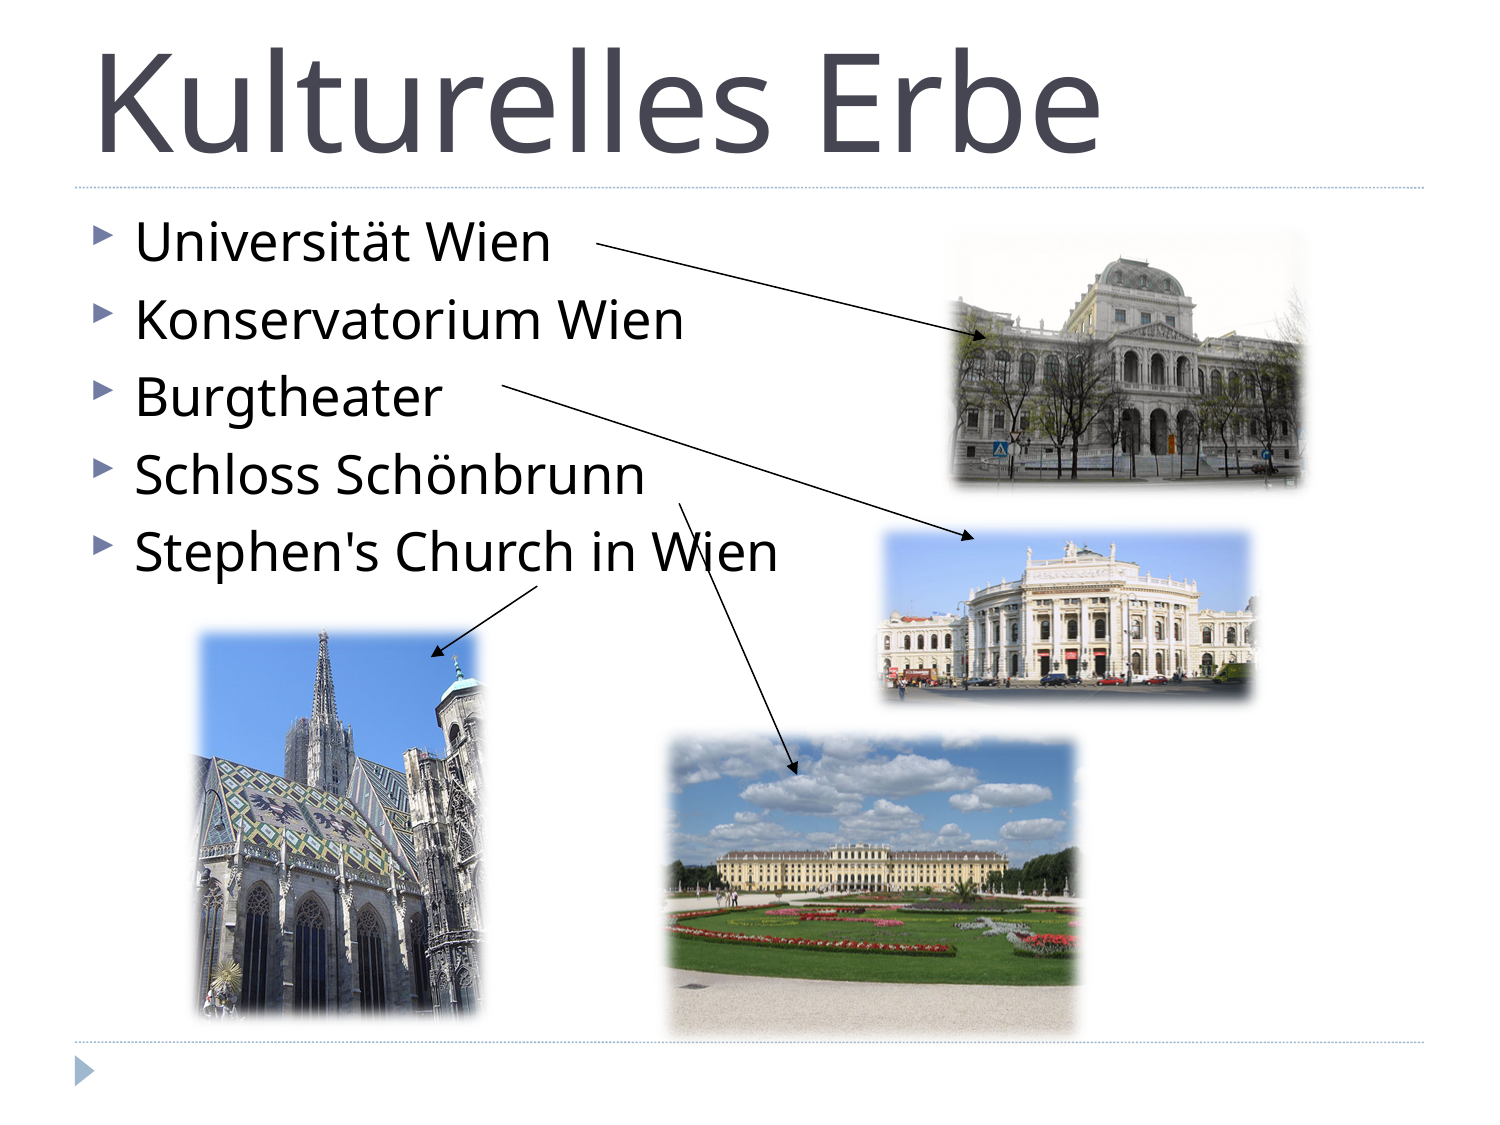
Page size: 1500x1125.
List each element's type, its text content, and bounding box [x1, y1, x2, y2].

text_box Kulturelles Erbe [74, 6, 1425, 188]
picture [652, 721, 1093, 1053]
picture [182, 615, 494, 1031]
text_box Universität Wien Konservatorium Wien Burgtheater Schloss Schönbrunn Stephen's Church in Wien [74, 199, 1425, 1010]
picture [938, 218, 1318, 504]
picture [866, 514, 1268, 718]
